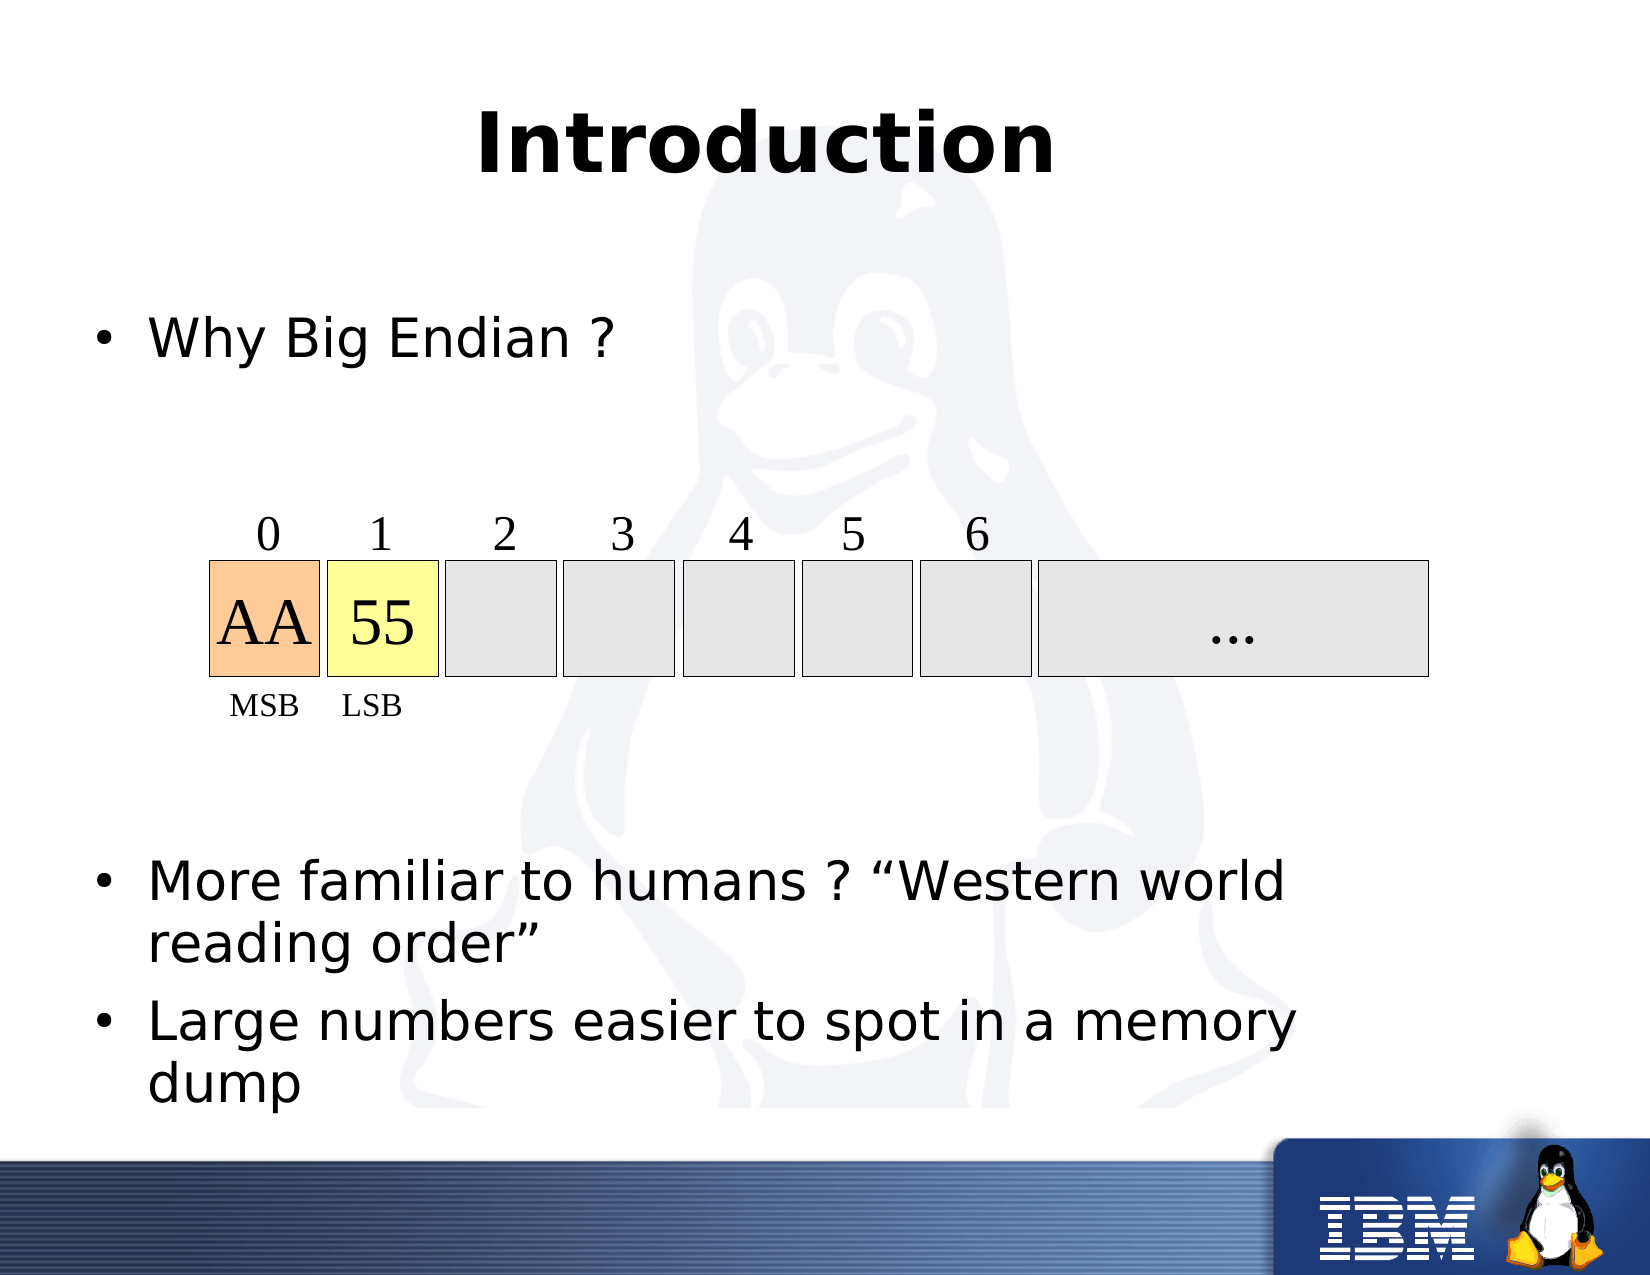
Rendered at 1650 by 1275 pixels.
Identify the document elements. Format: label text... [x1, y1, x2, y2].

text_box 3 [610, 501, 636, 557]
text_box [920, 560, 1032, 677]
text_box [445, 560, 557, 677]
text_box 6 [964, 501, 990, 557]
text_box 0 [256, 501, 282, 557]
text_box [683, 560, 795, 677]
text_box 5 [840, 501, 866, 557]
text_box 1 [368, 501, 394, 557]
text_box ... [1038, 560, 1429, 677]
text_box LSB [341, 683, 403, 721]
text_box AA [209, 560, 320, 677]
list Why Big Endian ? More familiar to humans ? “Western world reading order” Large numbers easier to spot in a memory dump [76, 307, 1457, 1171]
text_box MSB [229, 683, 300, 721]
text_box 2 [492, 501, 518, 557]
text_box [563, 560, 675, 677]
text_box [802, 560, 913, 677]
text_box 55 [327, 560, 439, 677]
title Introduction [76, 76, 1457, 211]
text_box 4 [728, 501, 754, 557]
